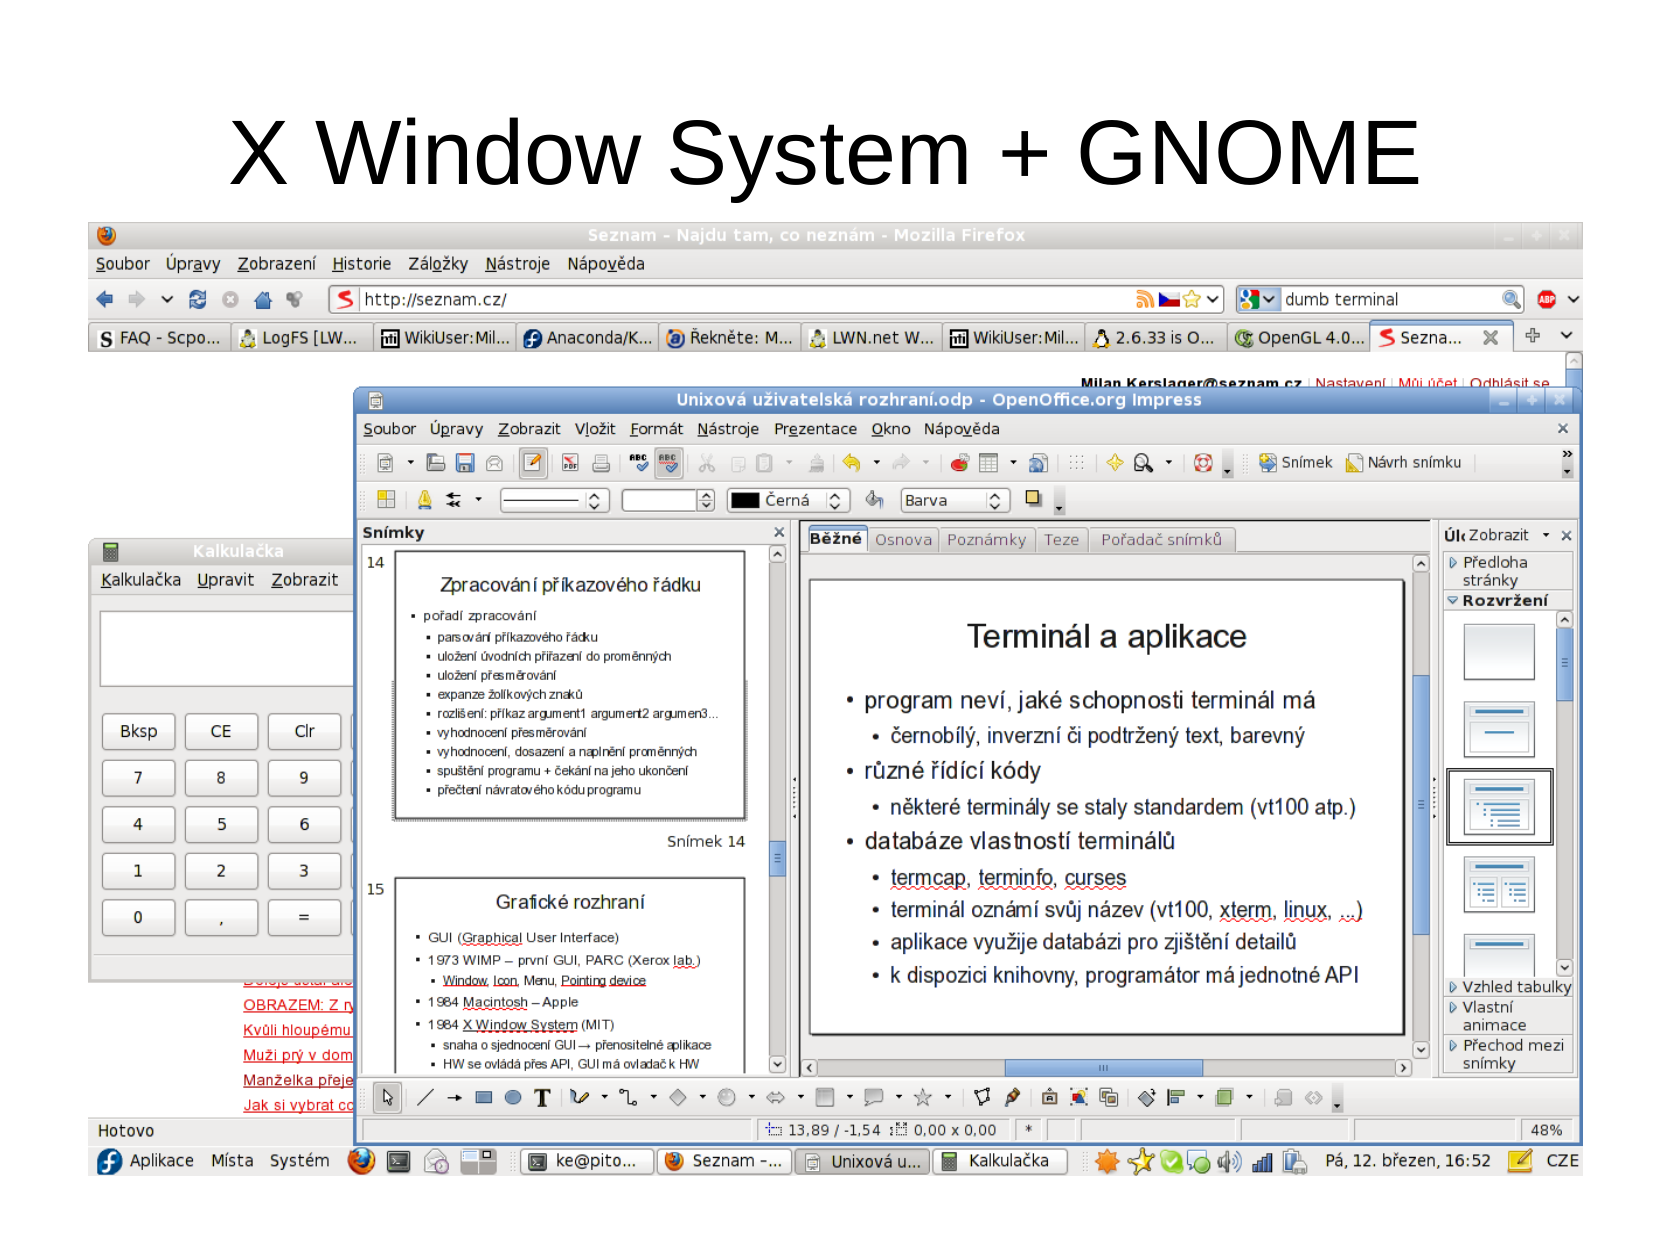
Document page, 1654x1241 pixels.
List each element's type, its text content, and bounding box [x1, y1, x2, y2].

title X Window System + GNOME [82, 56, 1571, 250]
picture [88, 222, 1583, 1176]
